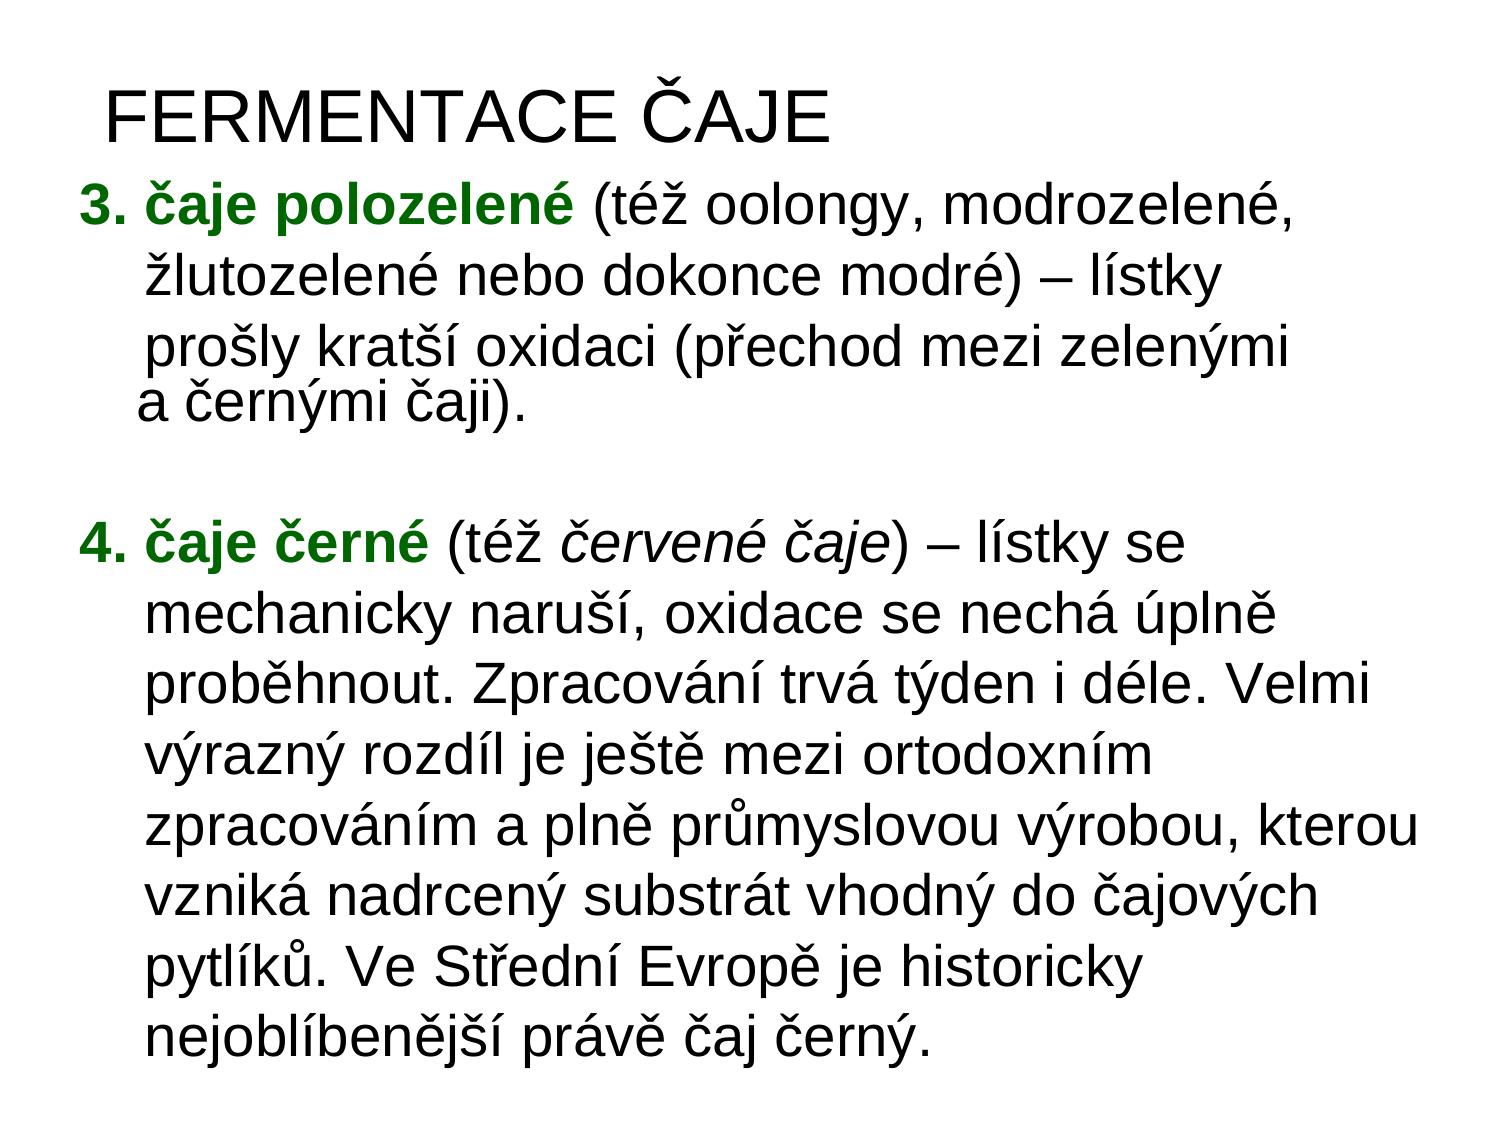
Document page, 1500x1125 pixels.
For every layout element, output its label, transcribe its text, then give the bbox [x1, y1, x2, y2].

list 3. čaje polozelené (též oolongy, modrozelené, žlutozelené nebo dokonce modré) – lístky prošly kratší oxidaci (přechod mezi zelenými a černými čaji). 4. čaje černé (též červené čaje) – lístky se mechanicky naruší, oxidace se nechá úplně proběhnout. Zpracování trvá týden i déle. Velmi výrazný rozdíl je ještě mezi ortodoxním zpracováním a plně průmyslovou výrobou, kterou vzniká nadrcený substrát vhodný do čajových pytlíků. Ve Střední Evropě je historicky nejoblíbenější právě čaj černý. [64, 172, 1459, 1125]
title FERMENTACE ČAJE [88, 37, 1347, 172]
